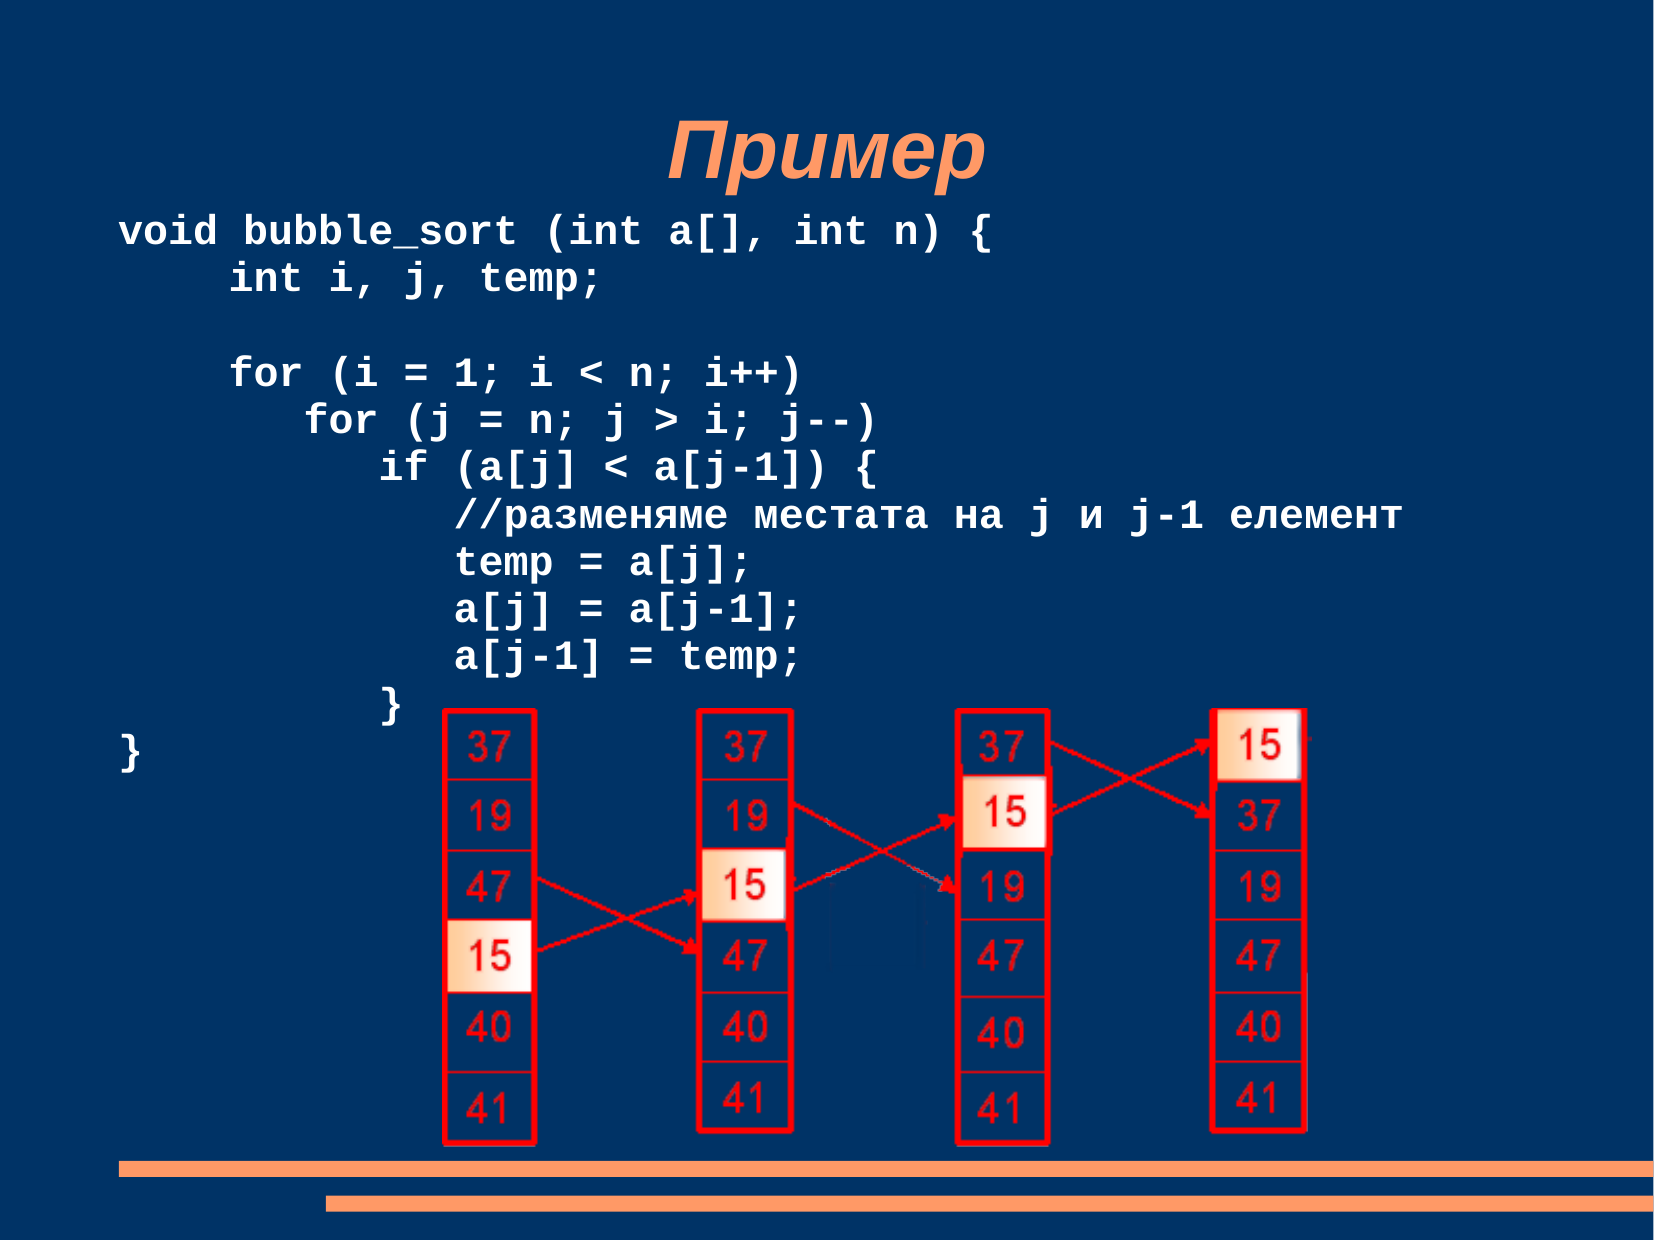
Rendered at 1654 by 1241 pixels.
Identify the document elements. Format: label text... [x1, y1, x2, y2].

title Пример [121, 53, 1534, 206]
text_box void bubble_sort (int a[], int n) { int i, j, temp; for (i = 1; i < n; i++) for (j = n; j > i; j--) if (a[j] < a[j-1]) { //разменяме местата на j и j-1 елемент temp = a[j]; a[j] = a[j-1]; a[j-1] = temp; } } [118, 206, 1625, 781]
picture [442, 708, 1312, 1151]
